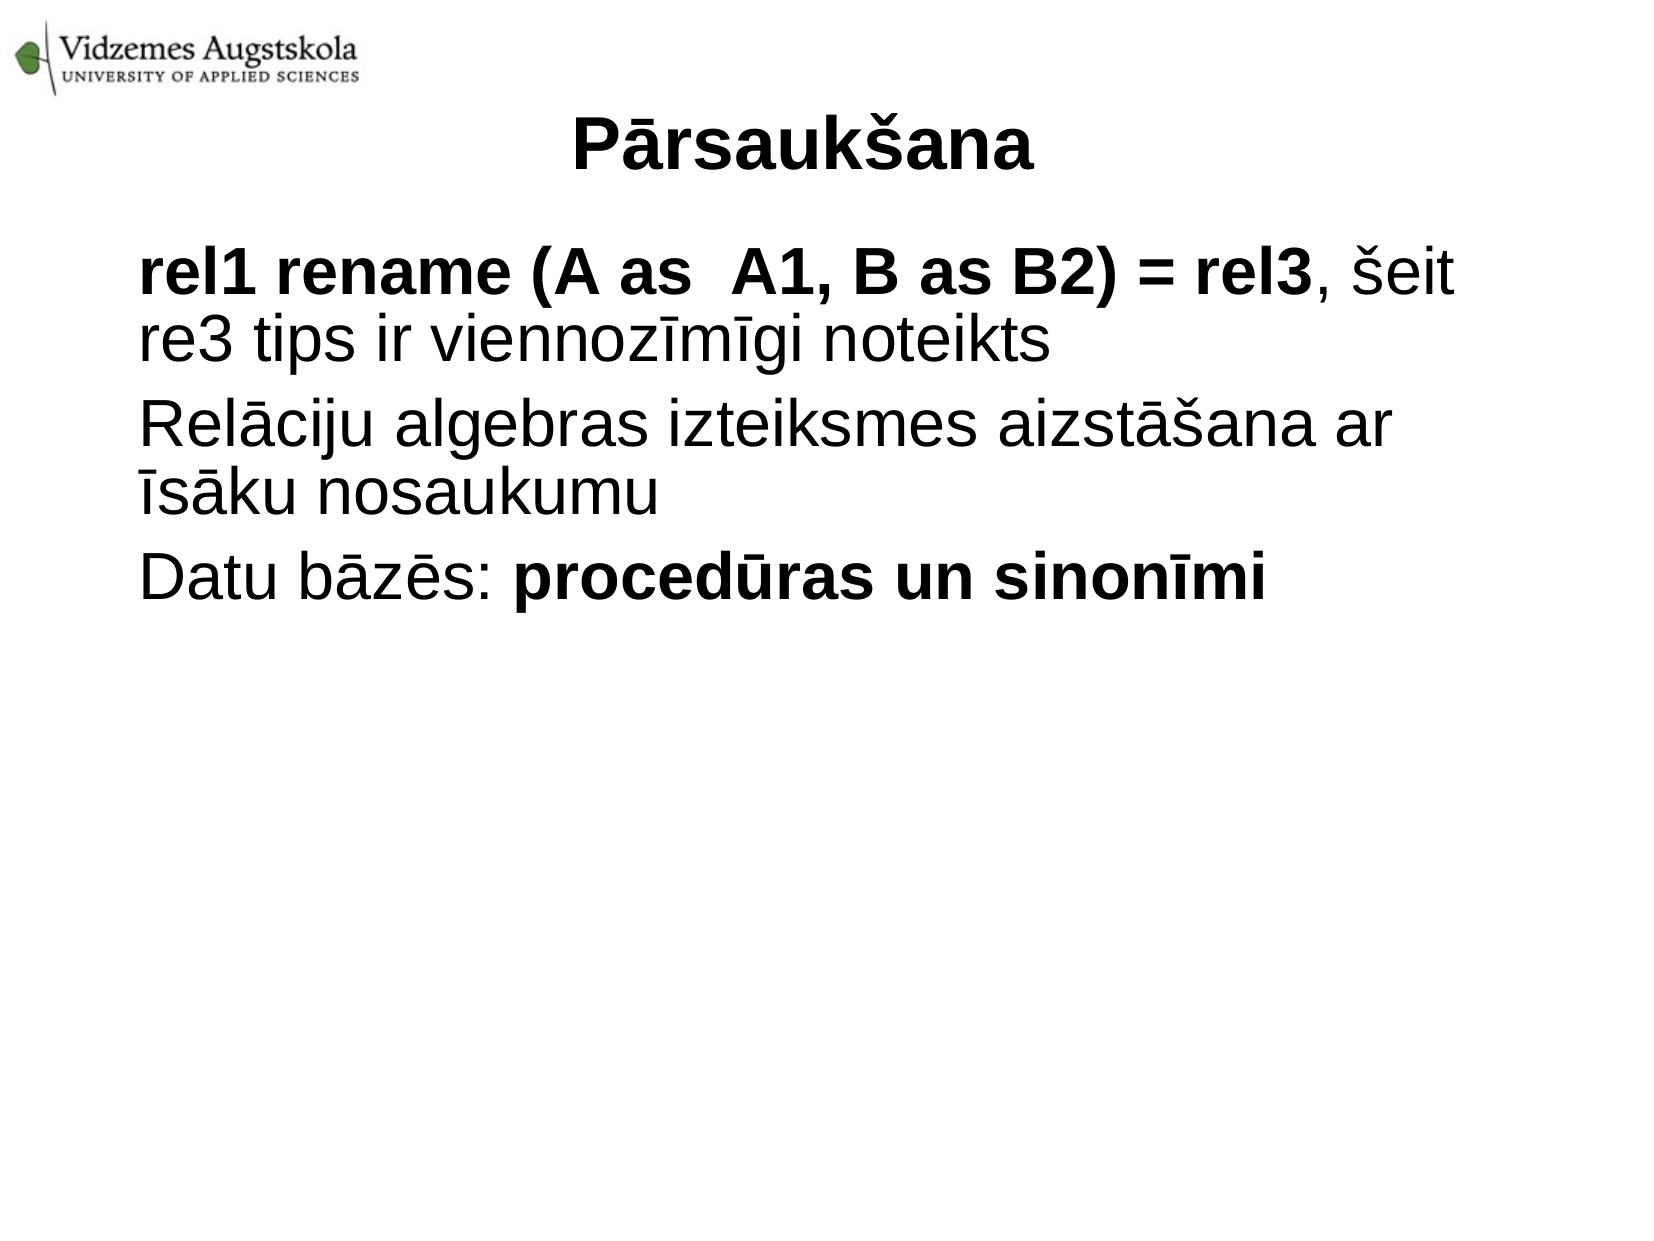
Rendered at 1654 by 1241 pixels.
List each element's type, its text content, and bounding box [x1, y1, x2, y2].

list rel1 rename (A as A1, B as B2) = rel3, šeit re3 tips ir viennozīmīgi noteikts Relāciju algebras izteiksmes aizstāšana ar īsāku nosaukumu Datu bāzēs: procedūras un sinonīmi [82, 236, 1569, 1107]
picture [5, 2, 368, 113]
title Pārsaukšana [94, 103, 1512, 188]
